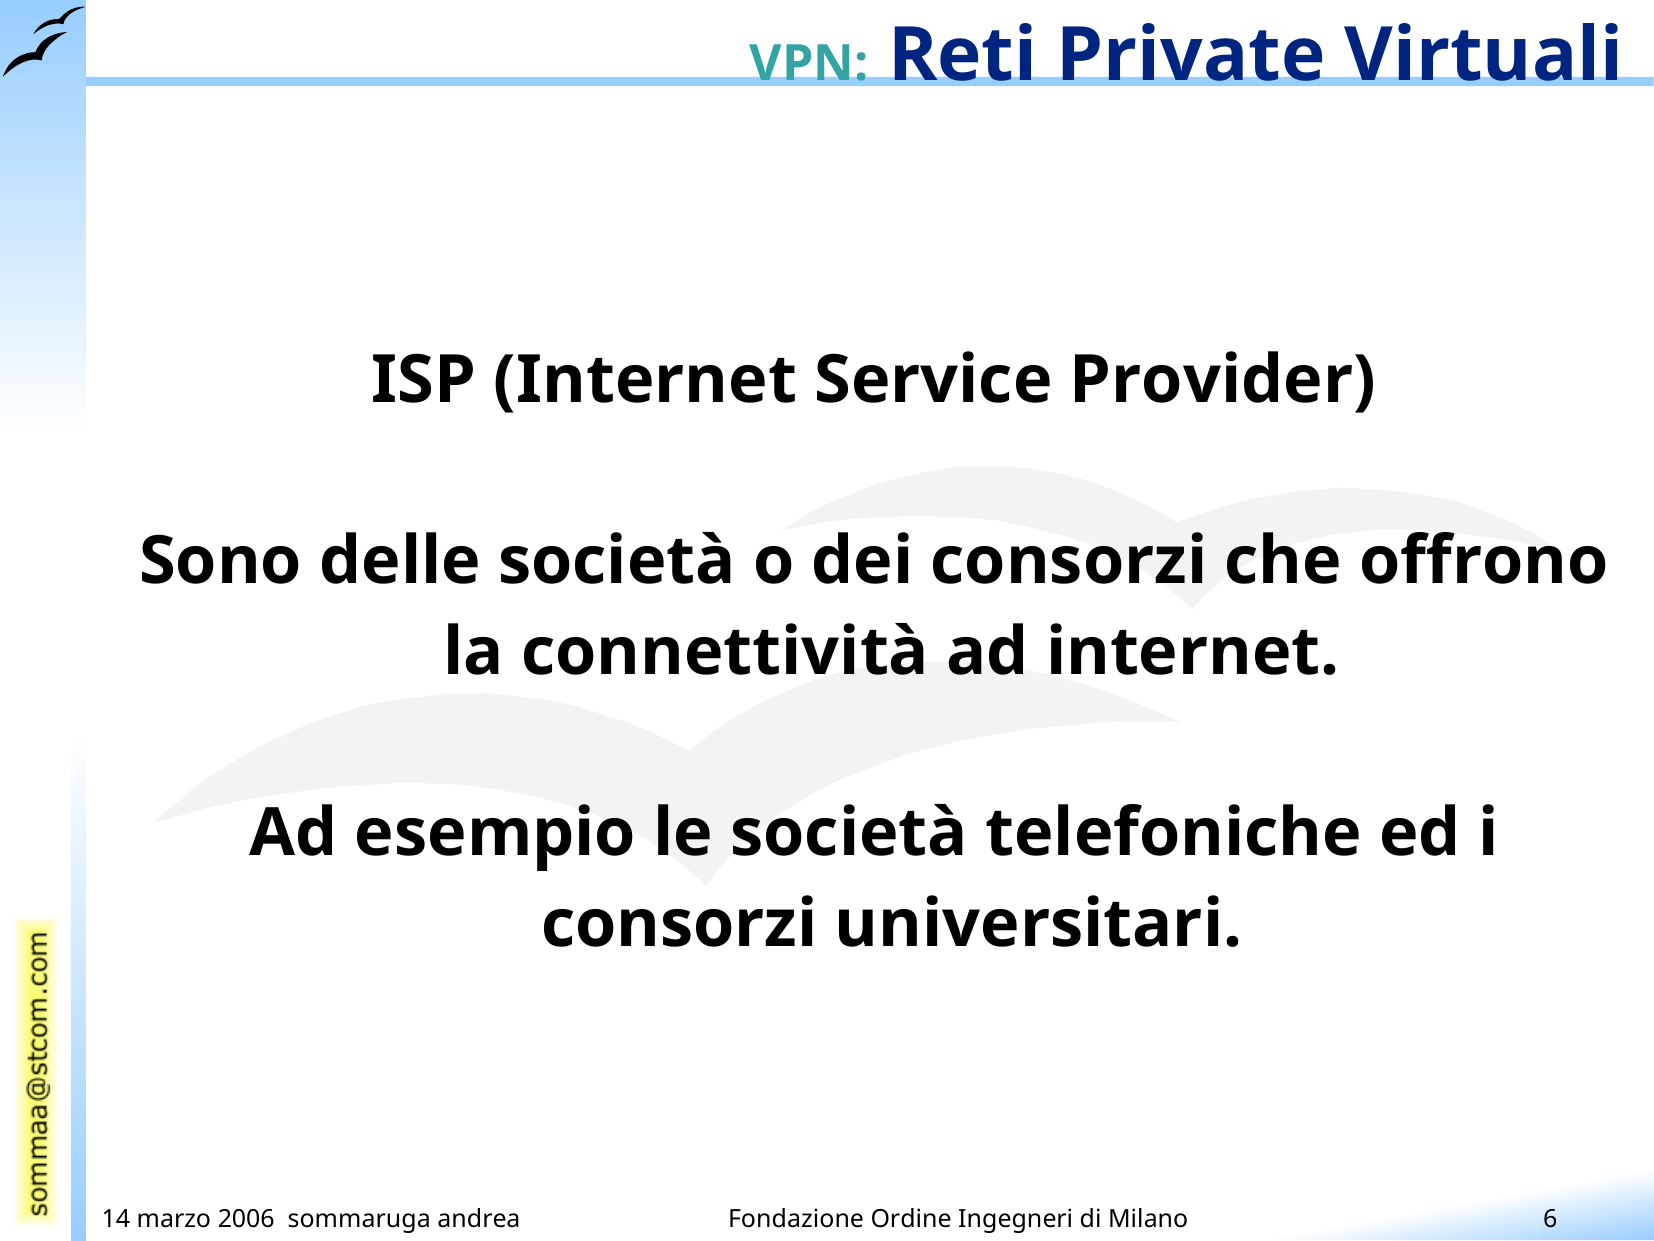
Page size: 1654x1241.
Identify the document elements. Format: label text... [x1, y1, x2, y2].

subtitle ISP (Internet Service Provider) Sono delle società o dei consorzi che offrono la connettività ad internet. Ad esempio le società telefoniche ed i consorzi universitari. [85, 134, 1628, 1163]
title VPN: Reti Private Virtuali [85, 0, 1654, 104]
picture [12, 915, 60, 1228]
